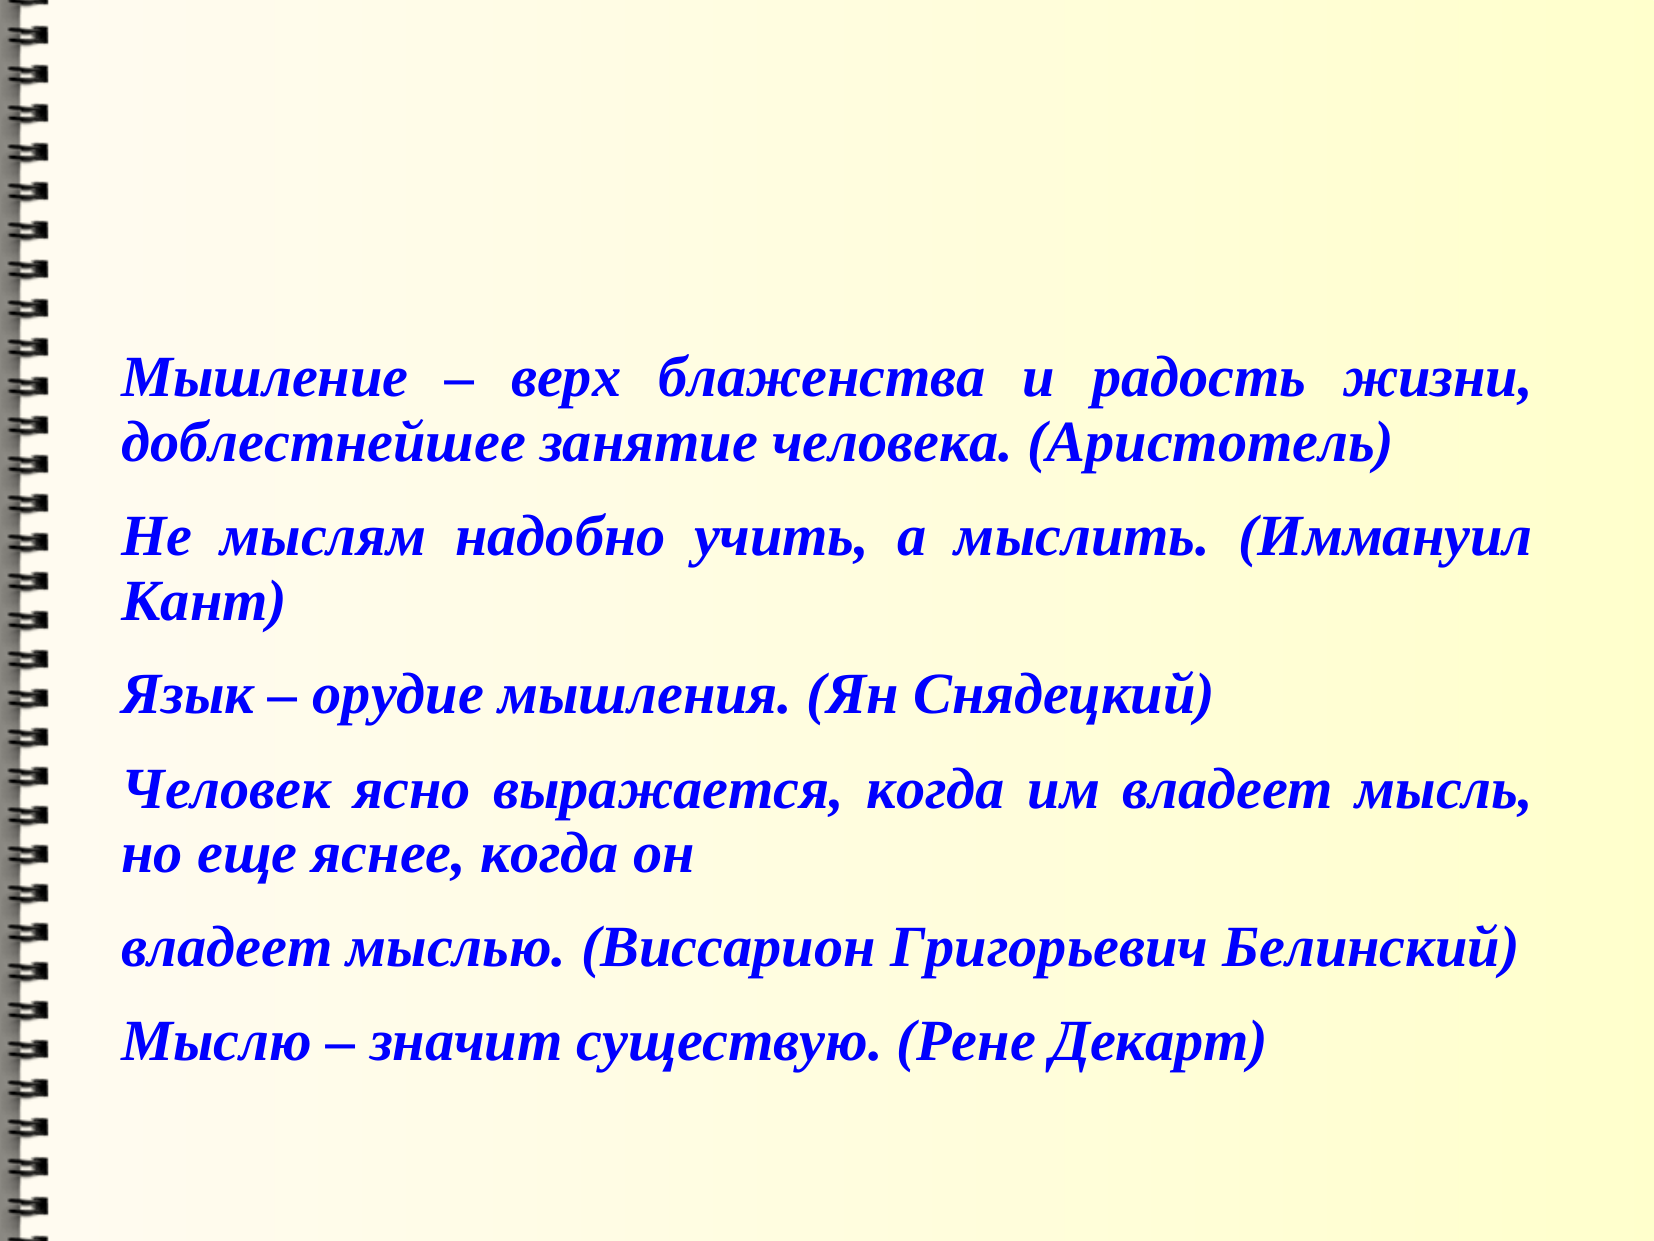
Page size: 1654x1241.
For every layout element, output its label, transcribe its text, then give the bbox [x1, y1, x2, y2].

list Мышление – верх блаженства и радость жизни, доблестнейшее занятие человека. (Аристотель) Не мыслям надобно учить, а мыслить. (Иммануил Кант) Язык – орудие мышления. (Ян Снядецкий) Человек ясно выражается, когда им владеет мысль, но еще яснее, когда он владеет мыслью. (Виссарион Григорьевич Белинский) Мыслю – значит существую. (Рене Декарт) [121, 344, 1534, 1164]
picture [0, 0, 1654, 1241]
